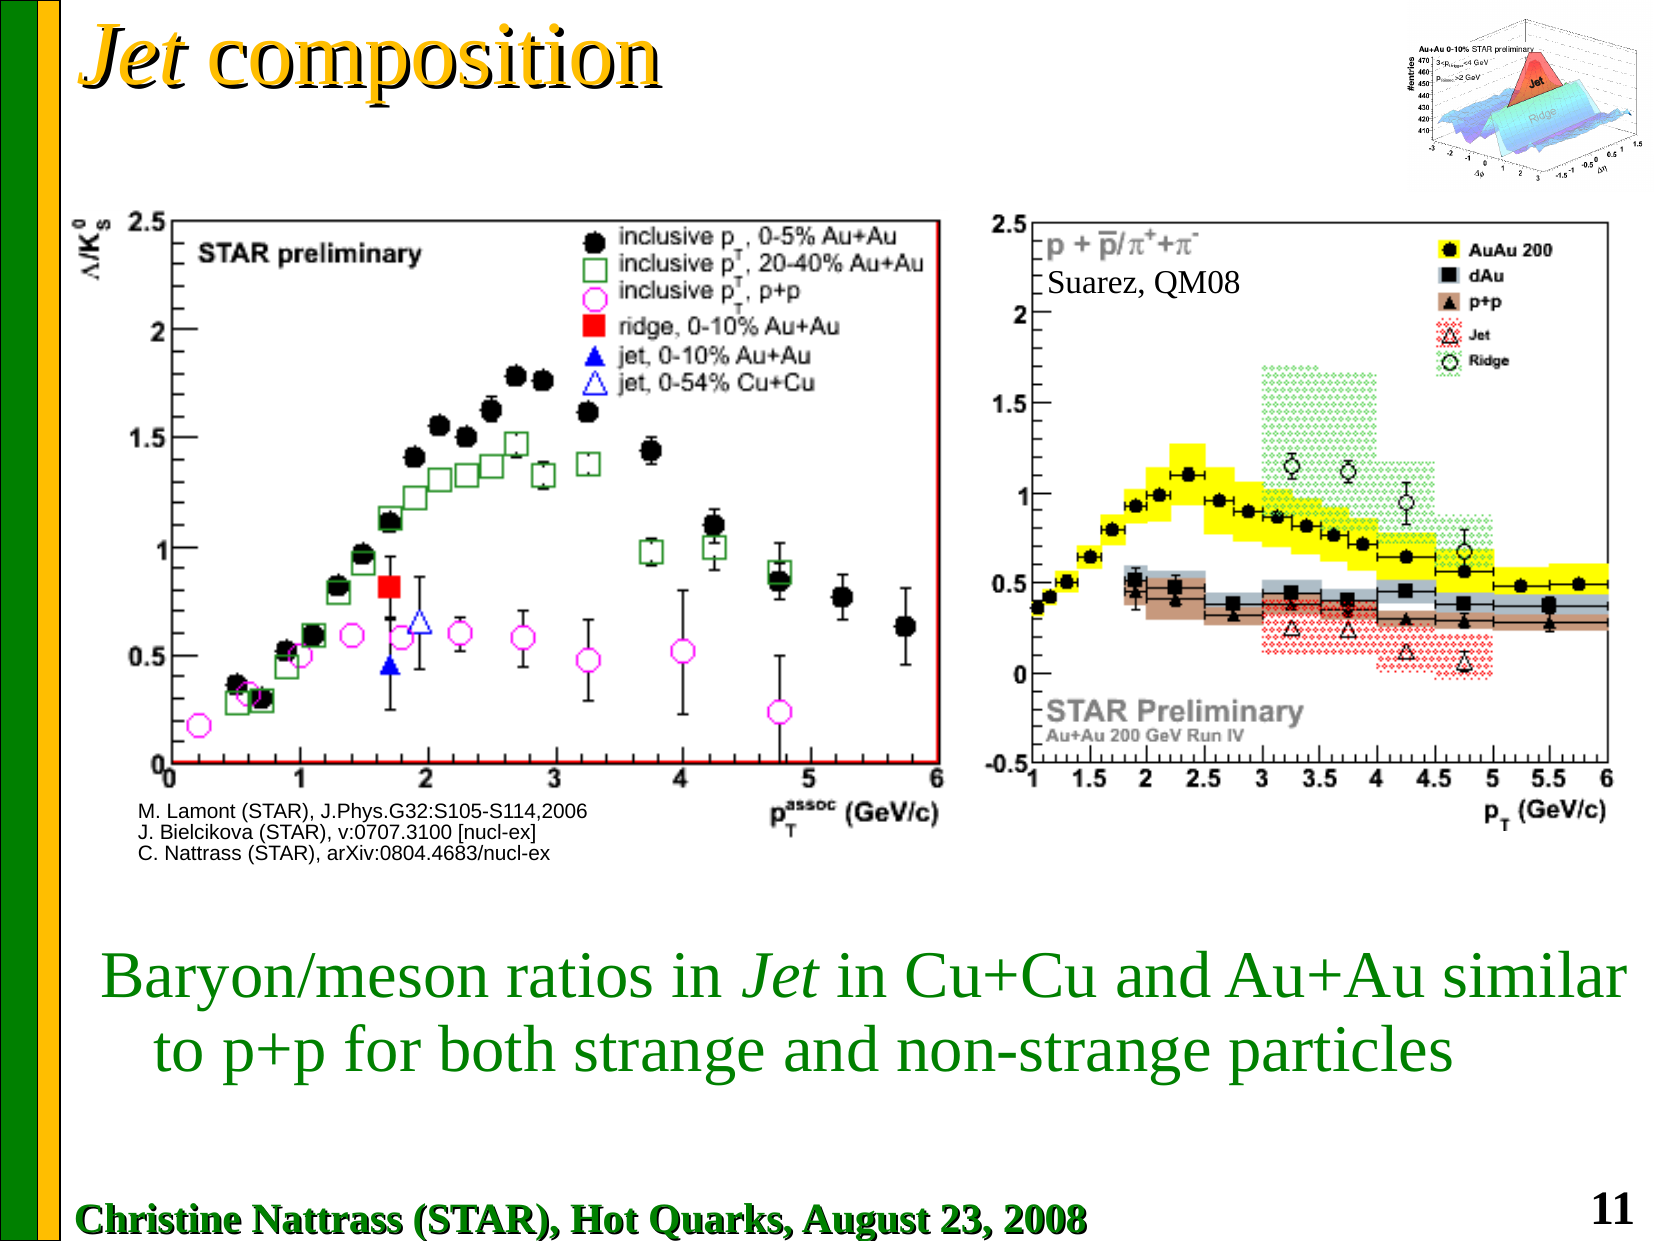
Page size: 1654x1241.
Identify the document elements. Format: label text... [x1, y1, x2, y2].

picture [961, 0, 1654, 831]
picture [68, 209, 948, 840]
text_box Suarez, QM08 [1032, 256, 1333, 309]
list Baryon/meson ratios in Jet in Cu+Cu and Au+Au similar to p+p for both strange and non-strange particles [82, 937, 1651, 1201]
text_box M. Lamont (STAR), J.Phys.G32:S105-S114,2006 J. Bielcikova (STAR), v:0707.3100 [nucl-ex] C. Nattrass (STAR), arXiv:0804.4683/nucl-ex [123, 793, 724, 843]
text_box 11 [1537, 1174, 1651, 1241]
title Jet composition [76, 0, 1407, 114]
